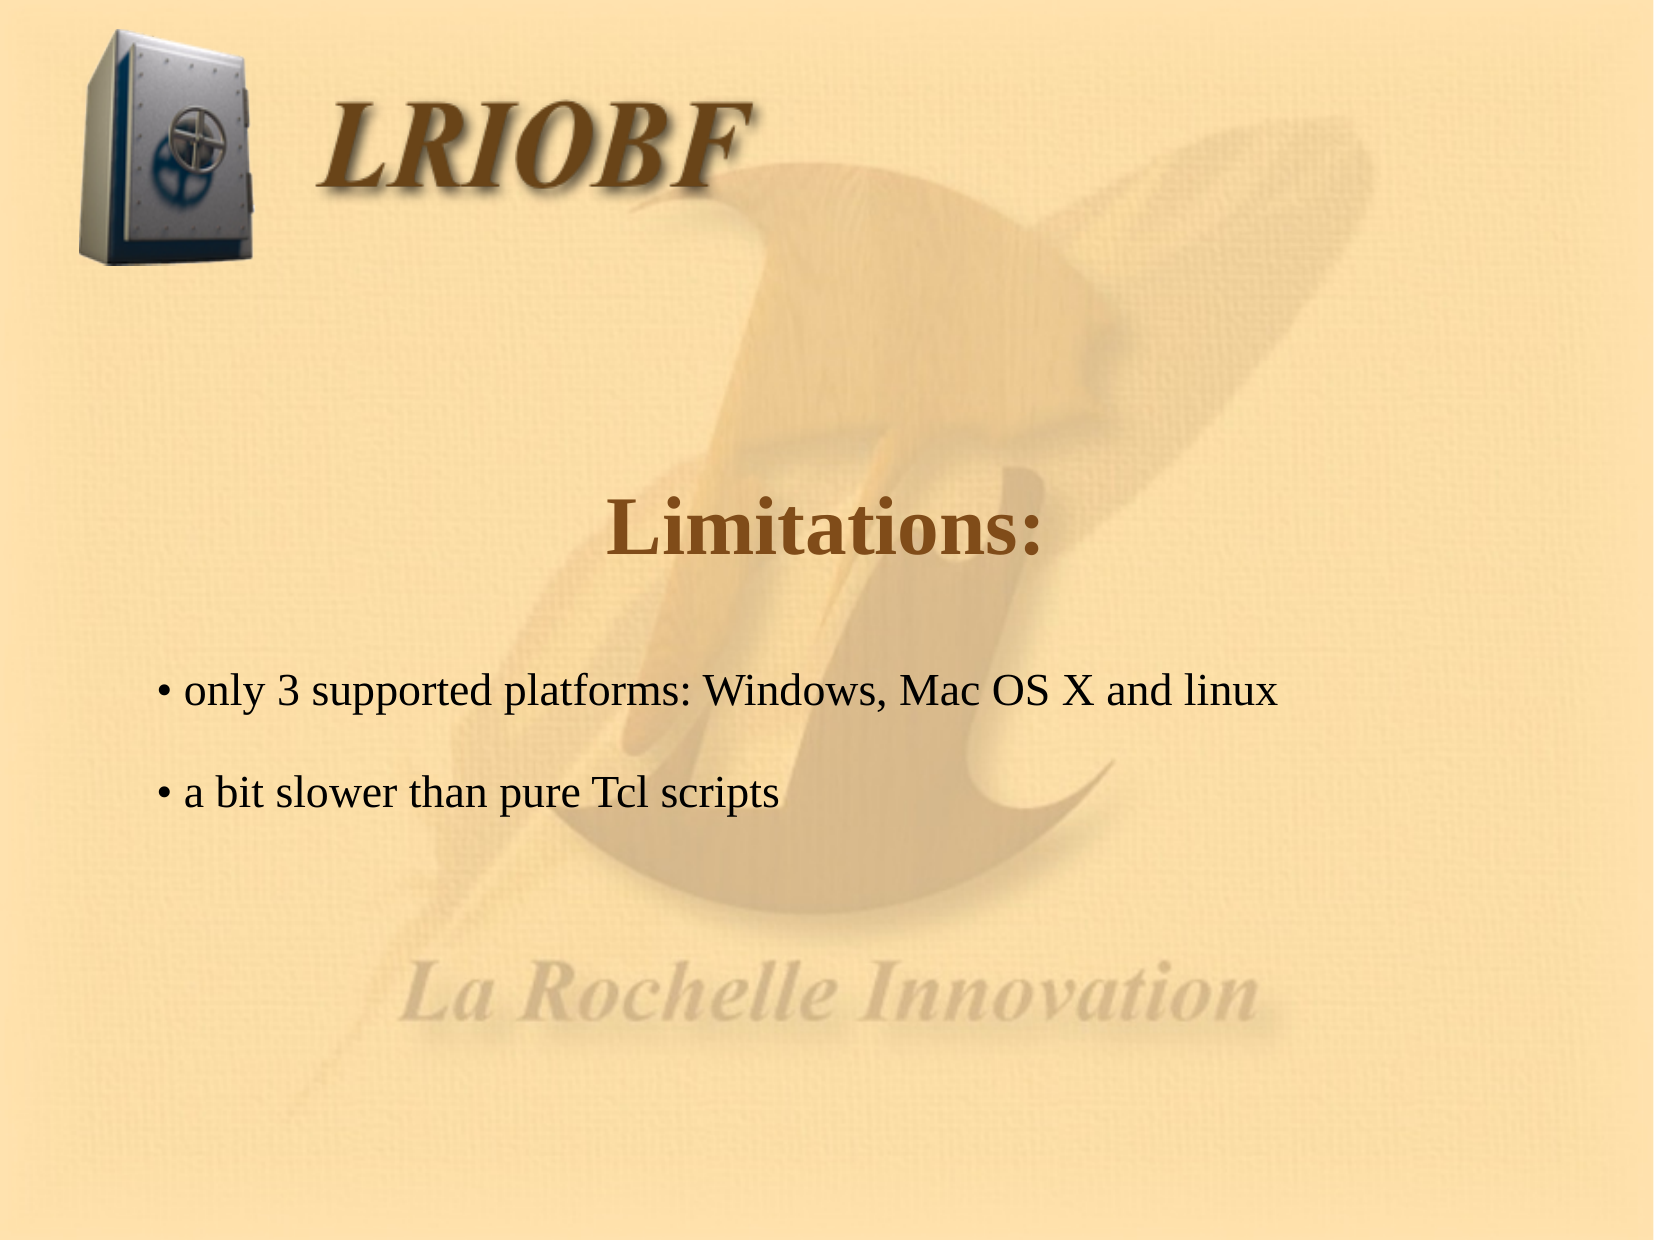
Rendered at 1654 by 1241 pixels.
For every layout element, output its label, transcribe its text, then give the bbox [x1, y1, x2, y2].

picture [0, 0, 1654, 1241]
subtitle Limitations: • only 3 supported platforms: Windows, Mac OS X and linux • a bit slower than pure Tcl scripts [82, 297, 1571, 1102]
